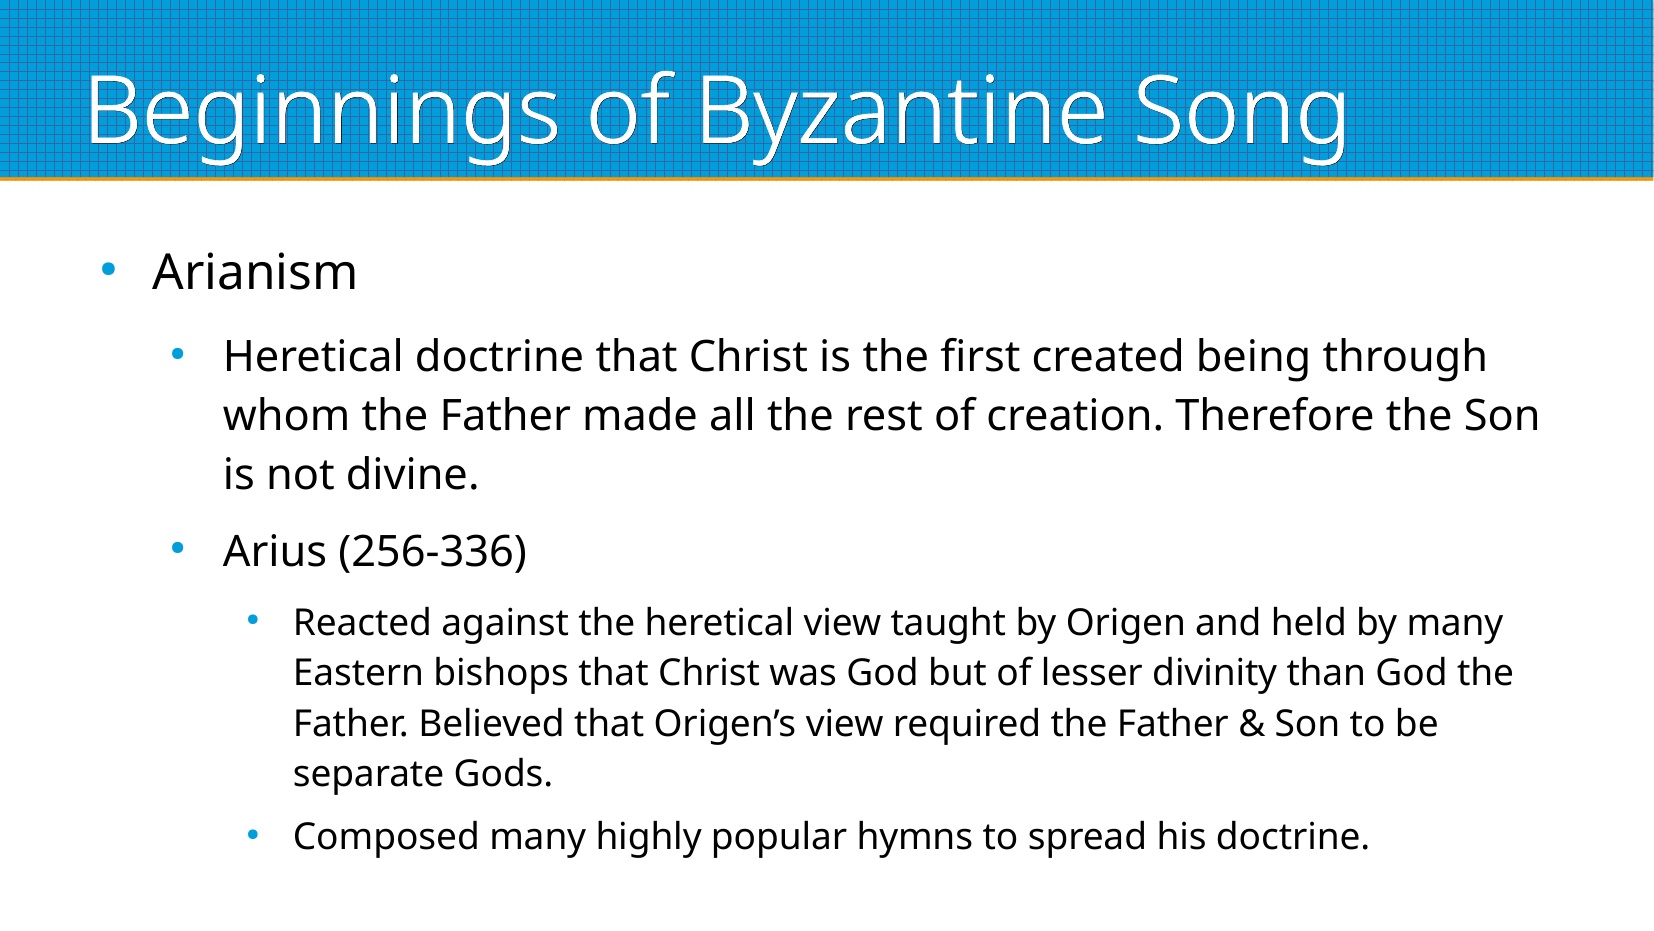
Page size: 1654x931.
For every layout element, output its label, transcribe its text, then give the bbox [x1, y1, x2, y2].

title Beginnings of Byzantine Song [82, 14, 1571, 171]
list Arianism Heretical doctrine that Christ is the first created being through whom the Father made all the rest of creation. Therefore the Son is not divine. Arius (256-336) Reacted against the heretical view taught by Origen and held by many Eastern bishops that Christ was God but of lesser divinity than God the Father. Believed that Origen’s view required the Father & Son to be separate Gods. Composed many highly popular hymns to spread his doctrine. [82, 236, 1563, 863]
